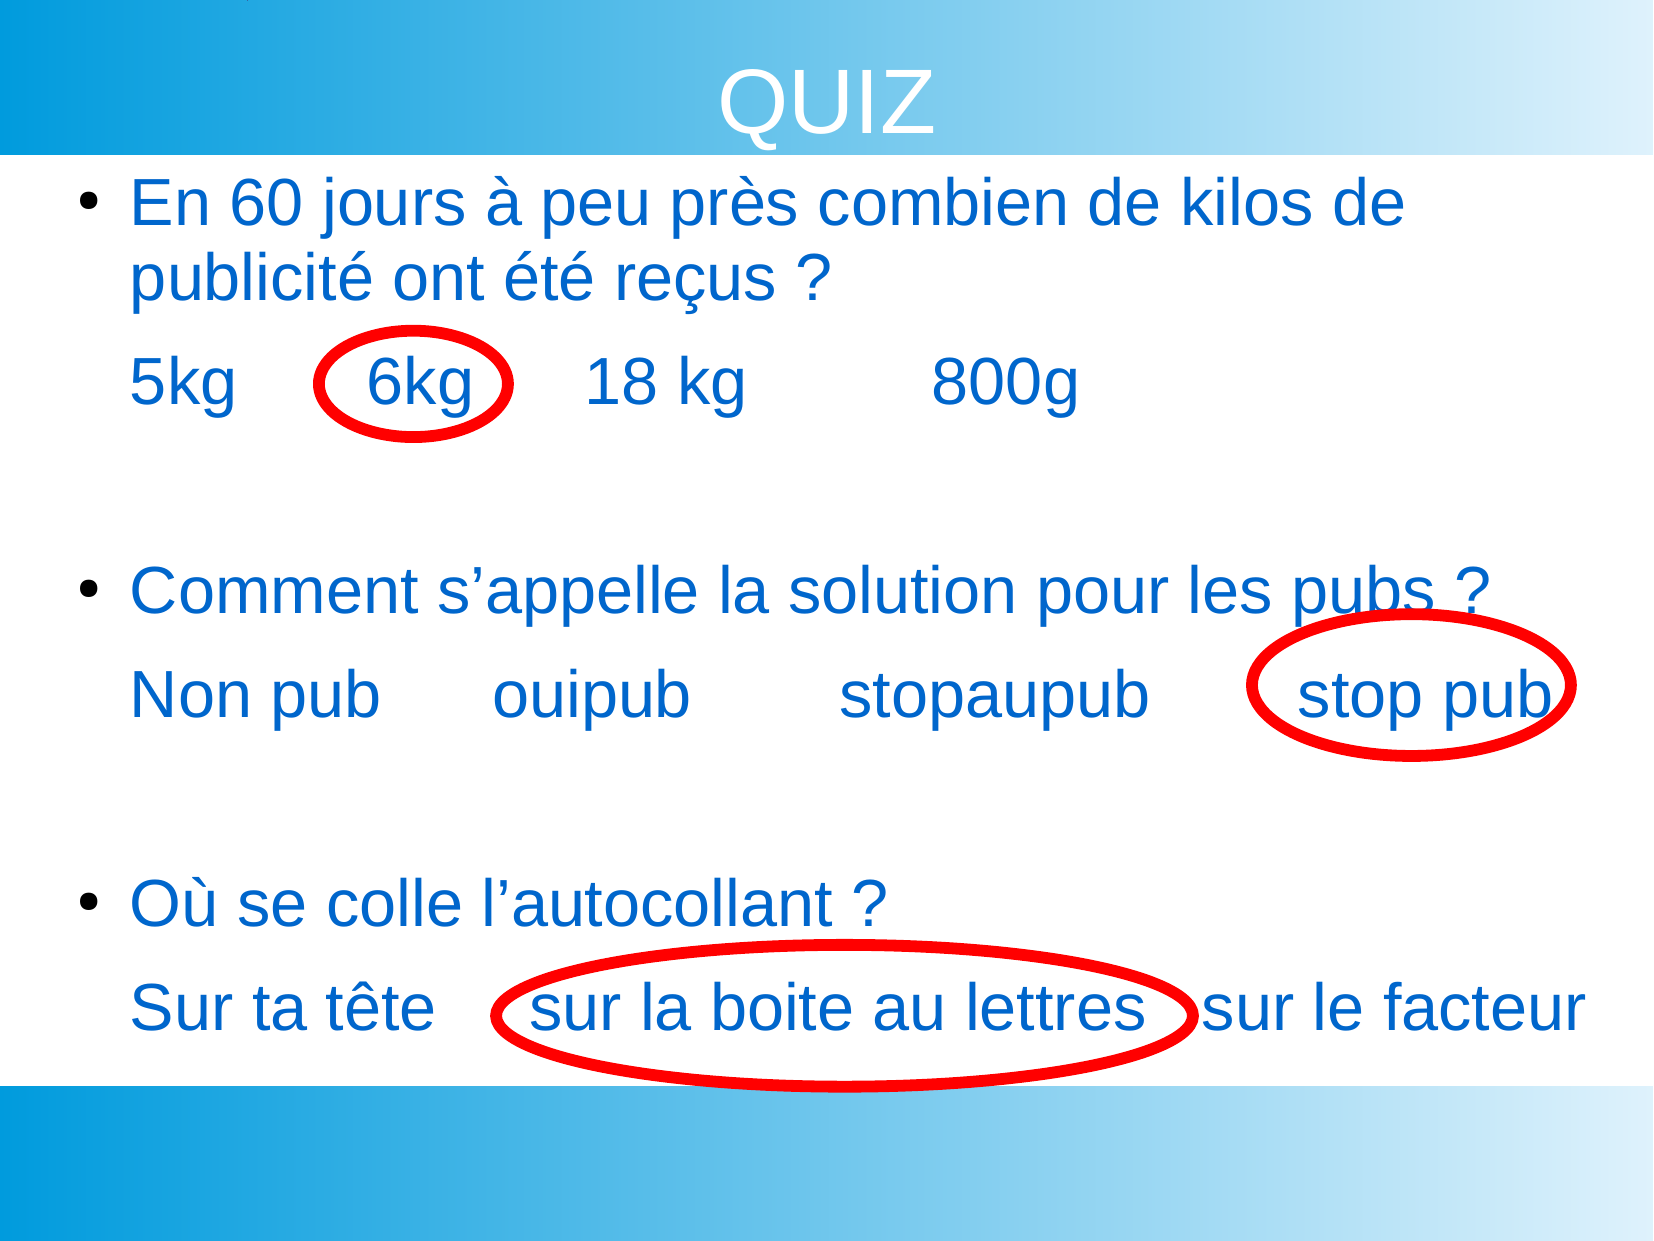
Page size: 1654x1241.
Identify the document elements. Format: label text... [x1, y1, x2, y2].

list En 60 jours à peu près combien de kilos de publicité ont été reçus ? 5kg 6kg 18 kg 800g Comment s’appelle la solution pour les pubs ? Non pub ouipub stopaupub stop pub Où se colle l’autocollant ? Sur ta tête sur la boite au lettres sur le facteur [59, 165, 1654, 1241]
title QUIZ [82, 49, 1571, 155]
